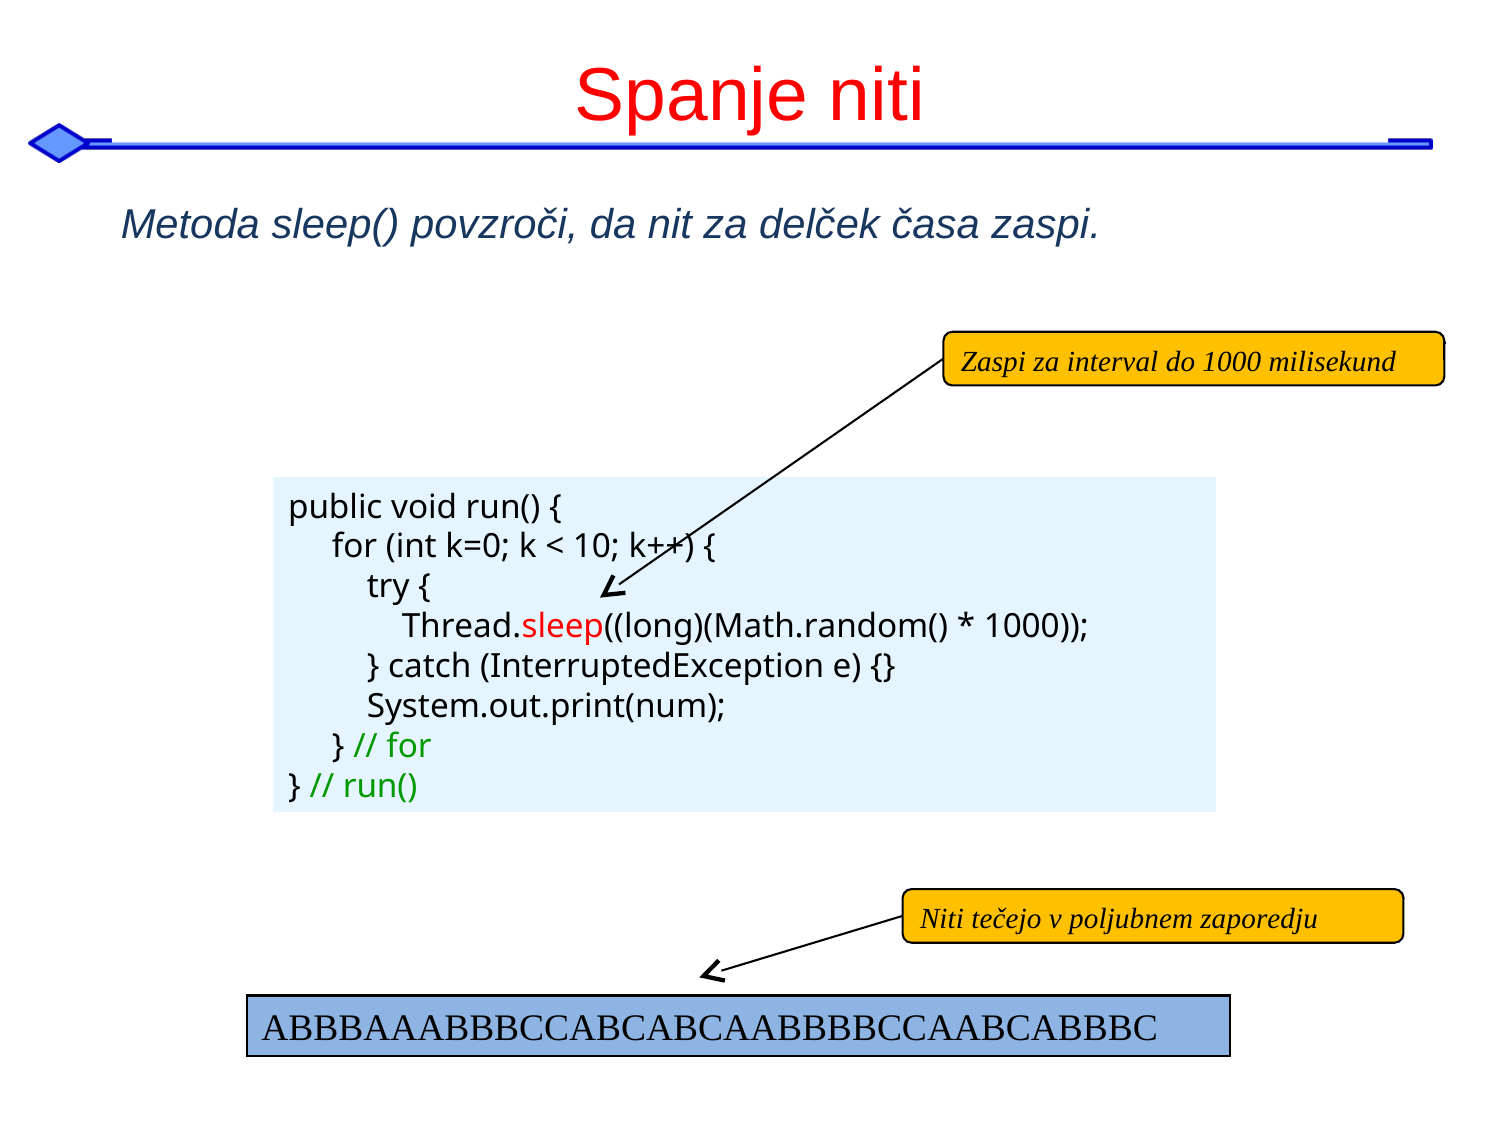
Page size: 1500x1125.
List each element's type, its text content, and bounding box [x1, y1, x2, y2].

text_box ABBBAAABBBCCABCABCAABBBBCCAABCABBBC [246, 995, 1230, 1056]
picture [28, 123, 1433, 163]
text_box public void run() { for (int k=0; k < 10; k++) { try { Thread.sleep((long)(Math.random() * 1000)); } catch (InterruptedException e) {} System.out.print(num); } // for } // run() [273, 477, 1216, 812]
text_box Metoda sleep() povzroči, da nit za delček časa zaspi. [105, 194, 1404, 281]
text_box Zaspi za interval do 1000 milisekund [943, 331, 1445, 386]
text_box Niti tečejo v poljubnem zaporedju [902, 889, 1404, 943]
title Spanje niti [111, 37, 1389, 143]
